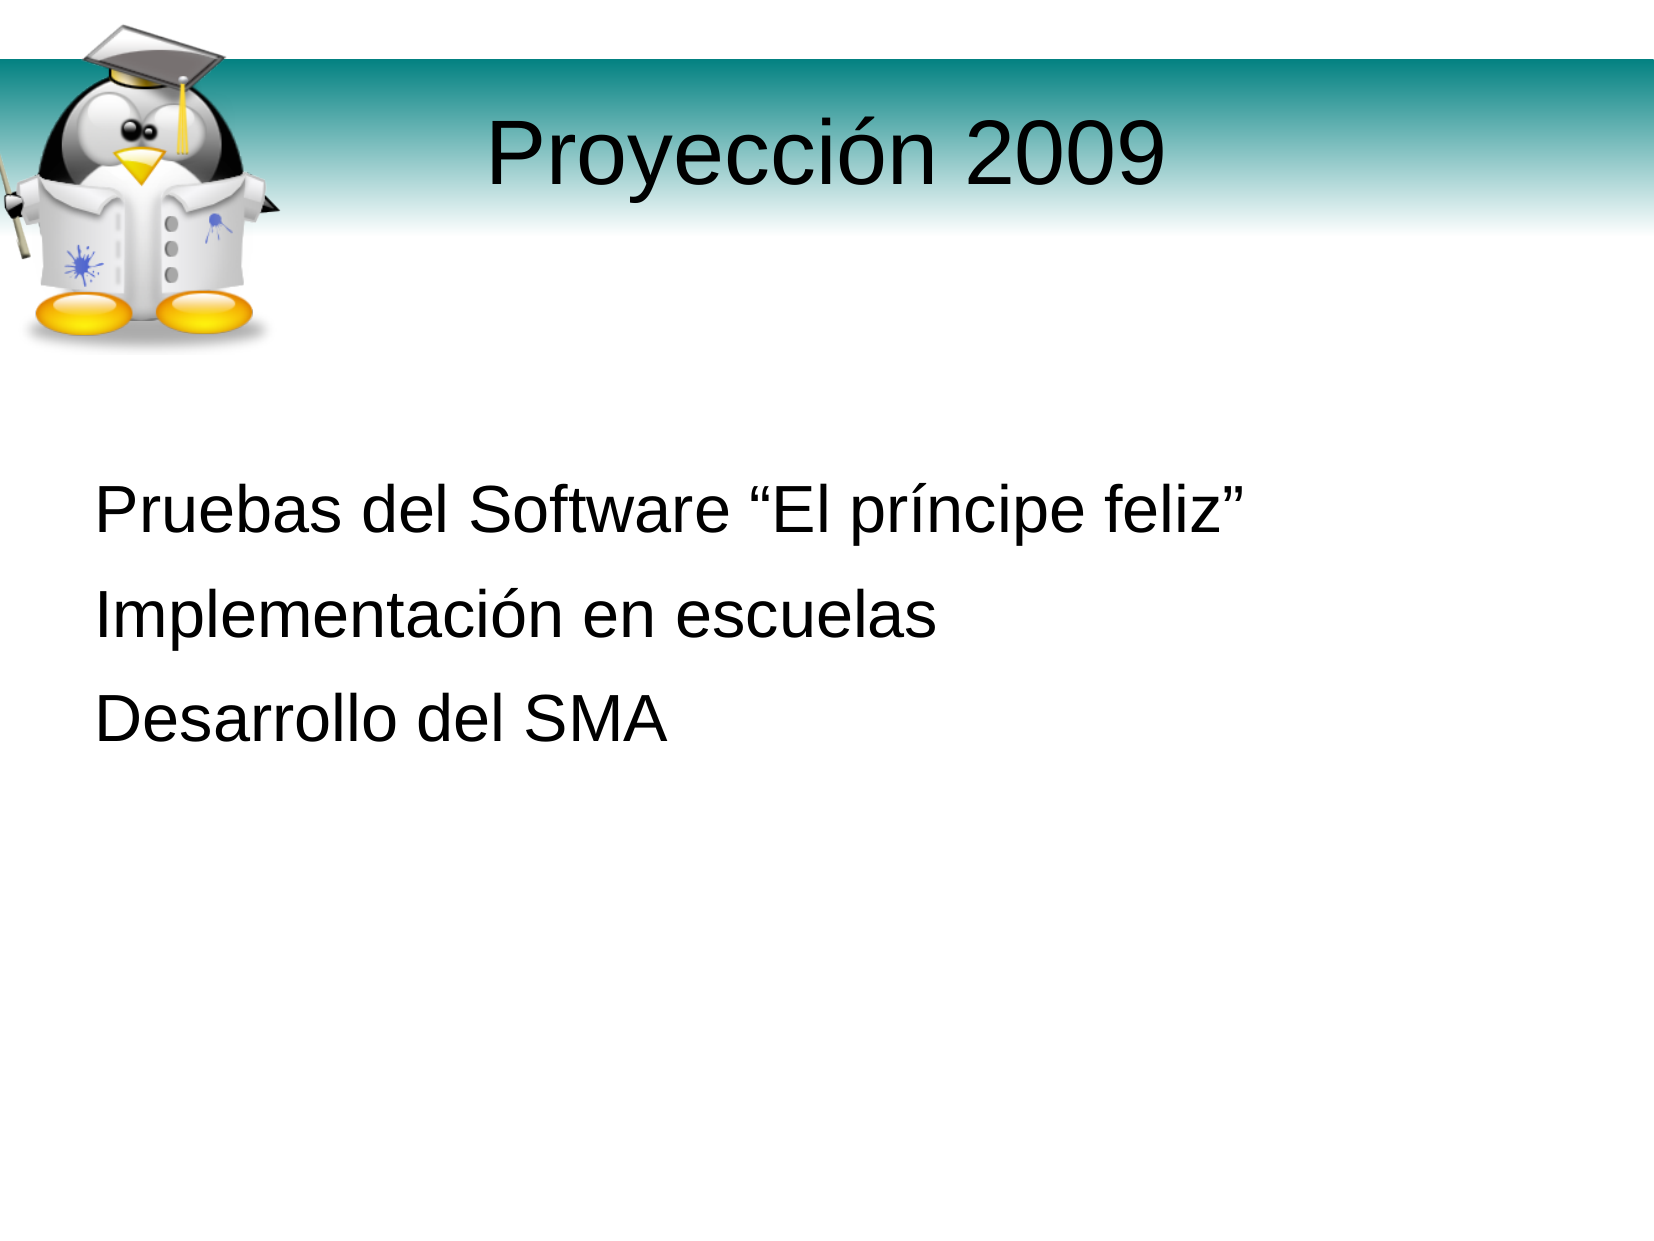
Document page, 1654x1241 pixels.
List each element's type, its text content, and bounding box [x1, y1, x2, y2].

picture [0, 20, 296, 355]
title Proyección 2009 [82, 49, 1571, 257]
list Pruebas del Software “El príncipe feliz” Implementación en escuelas Desarrollo del SMA [76, 472, 1565, 803]
text_box [1571, 59, 1654, 237]
